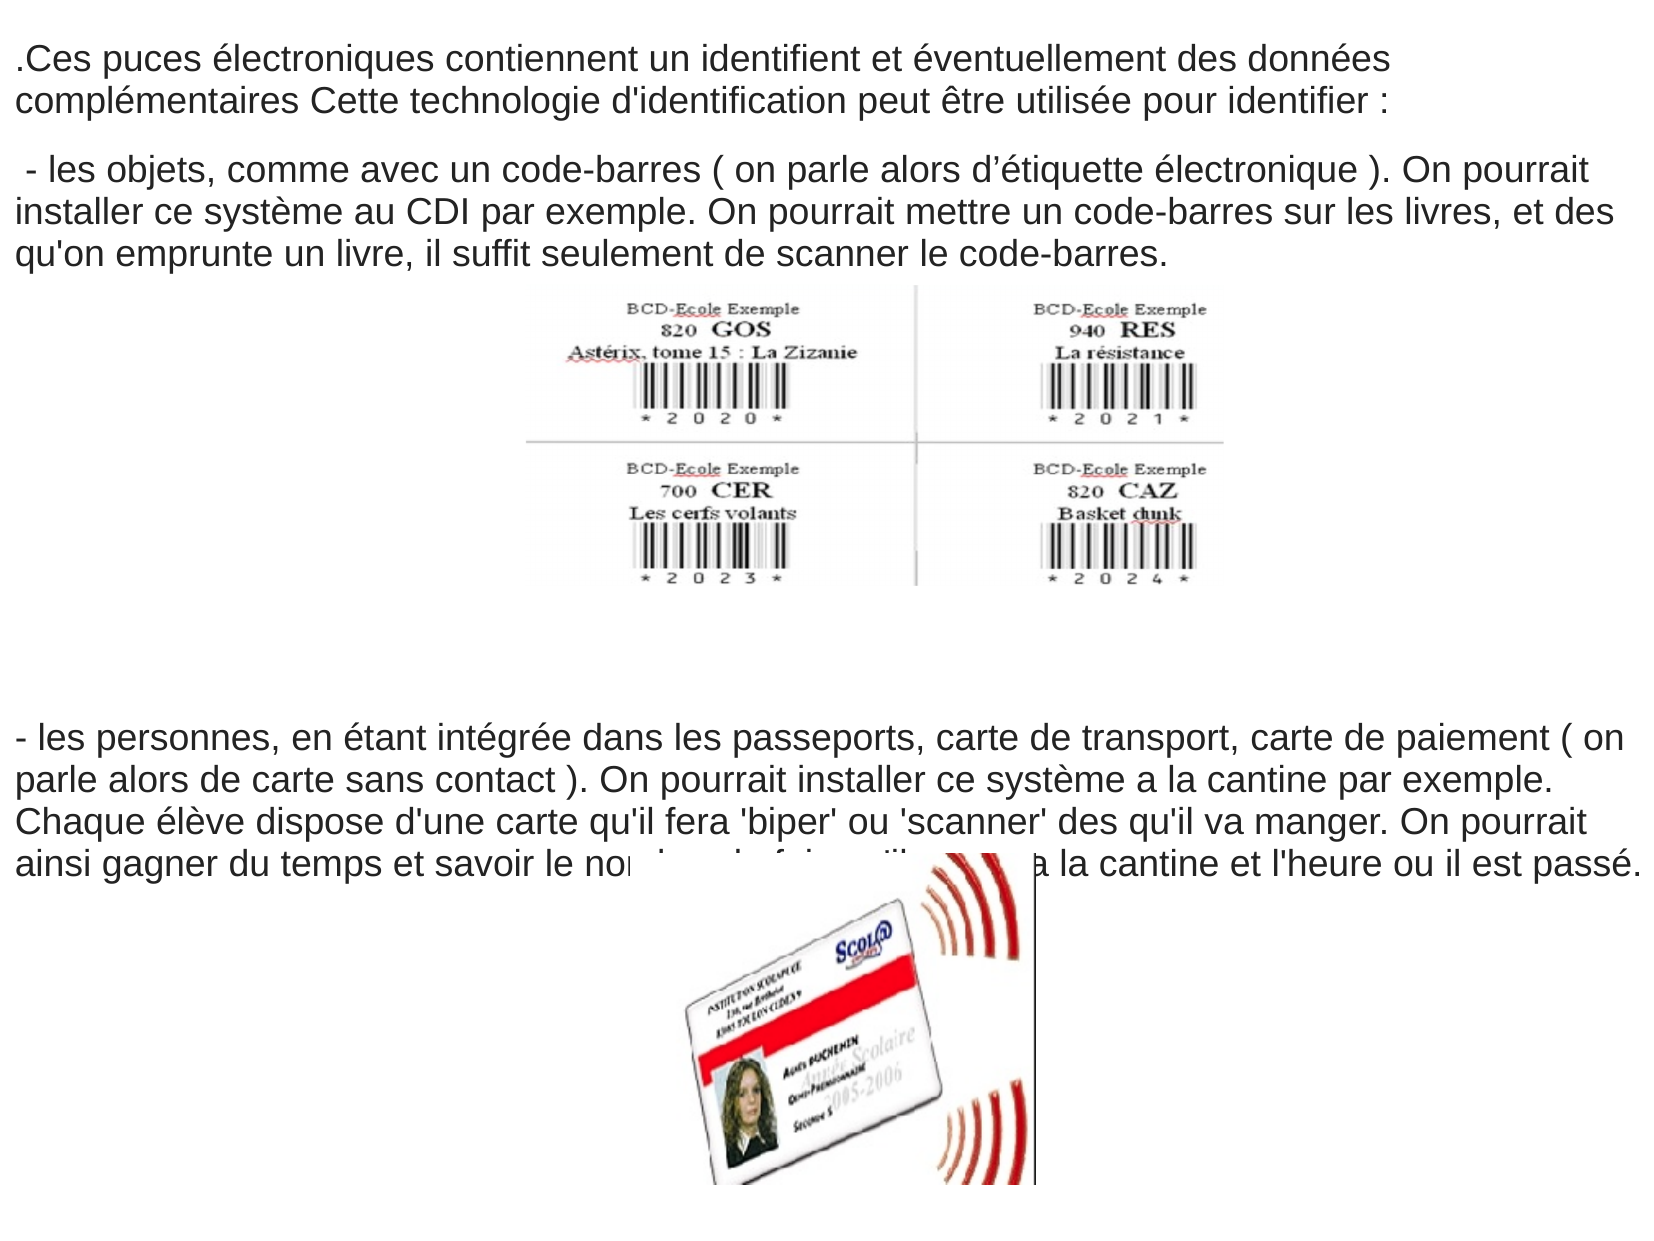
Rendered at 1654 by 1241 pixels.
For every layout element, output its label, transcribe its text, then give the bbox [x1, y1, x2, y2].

text_box .Ces puces électroniques contiennent un identifient et éventuellement des données complémentaires Cette technologie d'identification peut être utilisée pour identifier : - les objets, comme avec un code-barres ( on parle alors d’étiquette électronique ). On pourrait installer ce système au CDI par exemple. On pourrait mettre un code-barres sur les livres, et des qu'on emprunte un livre, il suffit seulement de scanner le code-barres. - les personnes, en étant intégrée dans les passeports, carte de transport, carte de paiement ( on parle alors de carte sans contact ). On pourrait installer ce système a la cantine par exemple. Chaque élève dispose d'une carte qu'il fera 'biper' ou 'scanner' des qu'il va manger. On pourrait ainsi gagner du temps et savoir le nombre de fois qu'il passe a la cantine et l'heure ou il est passé. [0, 30, 1654, 1156]
picture [525, 285, 1224, 586]
picture [630, 853, 1036, 1186]
